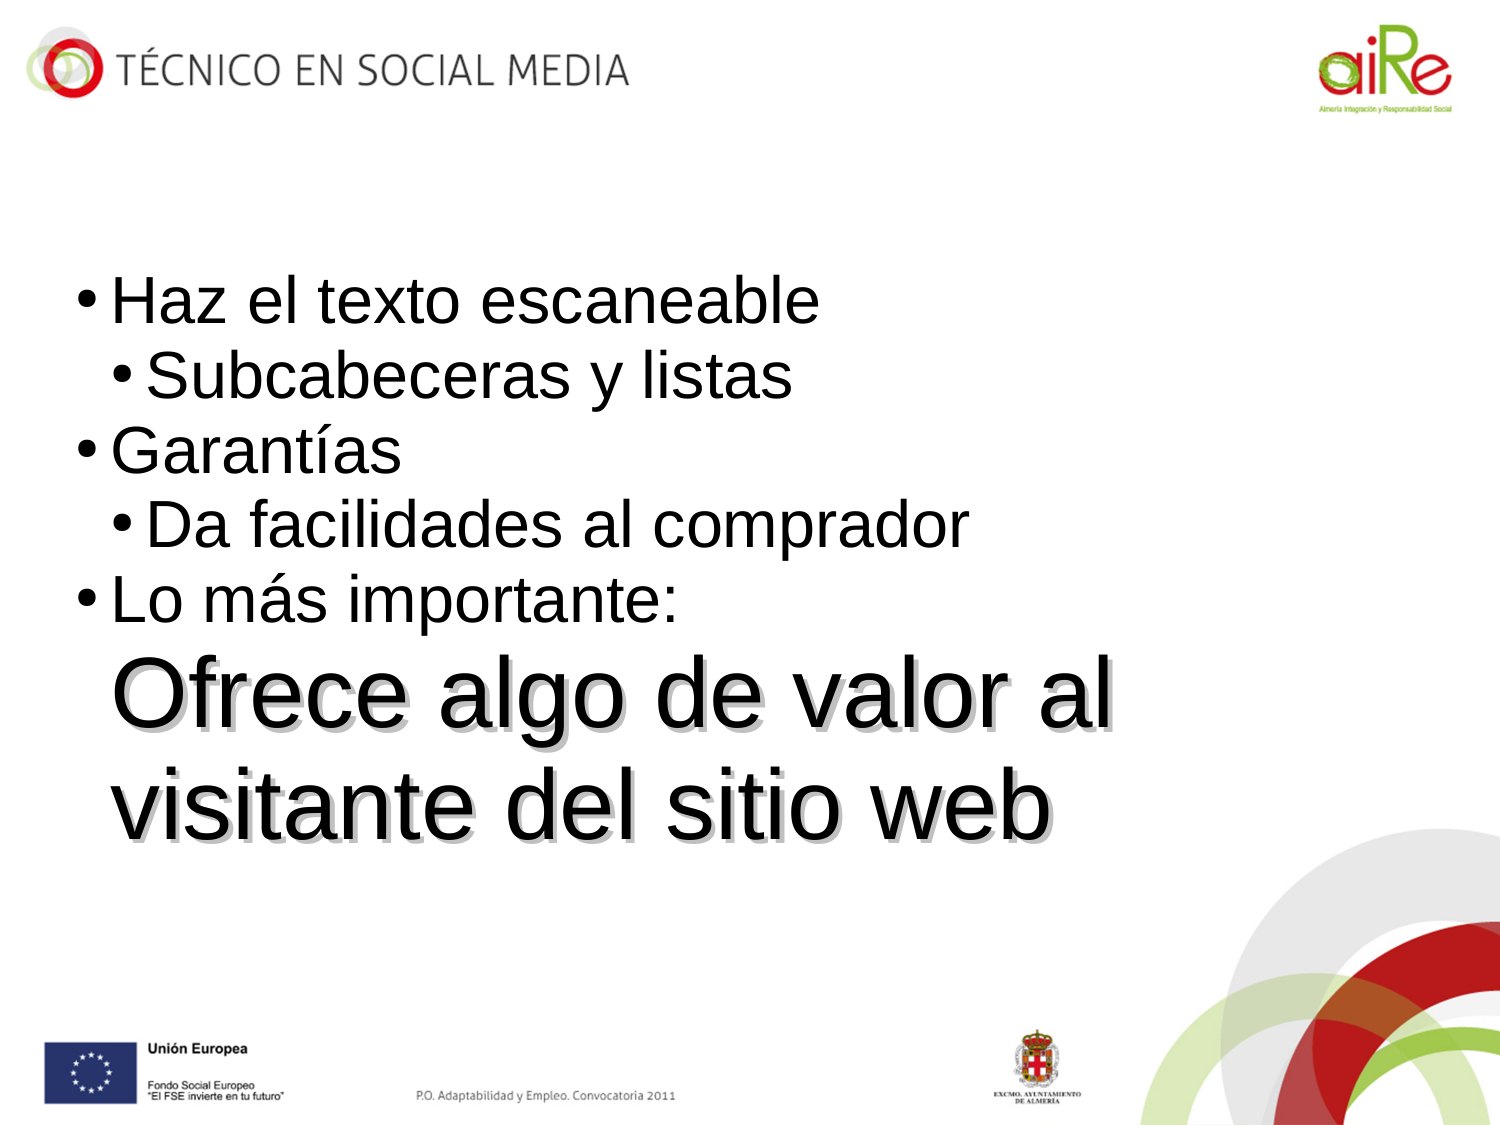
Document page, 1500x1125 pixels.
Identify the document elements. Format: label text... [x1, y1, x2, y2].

picture [0, 0, 1500, 1125]
subtitle Haz el texto escaneable Subcabeceras y listas Garantías Da facilidades al comprador Lo más importante: Ofrece algo de valor al visitante del sitio web [75, 263, 1425, 916]
